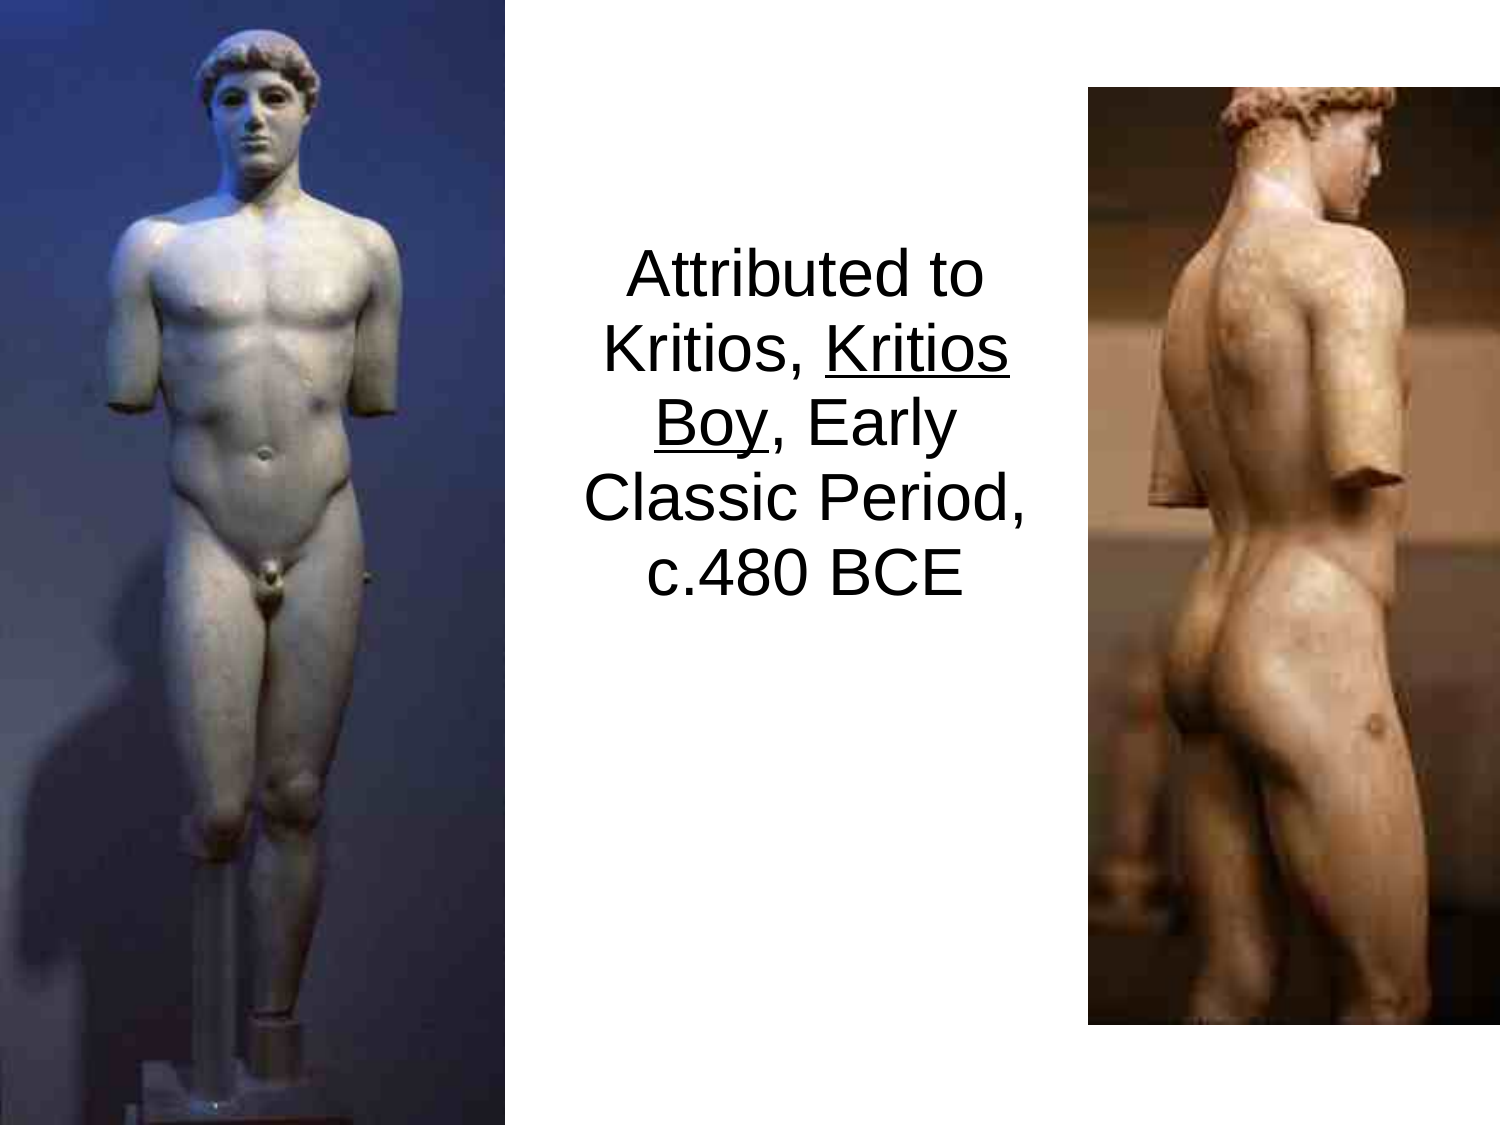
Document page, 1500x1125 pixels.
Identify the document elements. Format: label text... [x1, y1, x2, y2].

title Attributed to Kritios, Kritios Boy, Early Classic Period, c.480 BCE [524, 45, 1088, 801]
picture [1088, 87, 1500, 1026]
picture [0, 0, 505, 1125]
